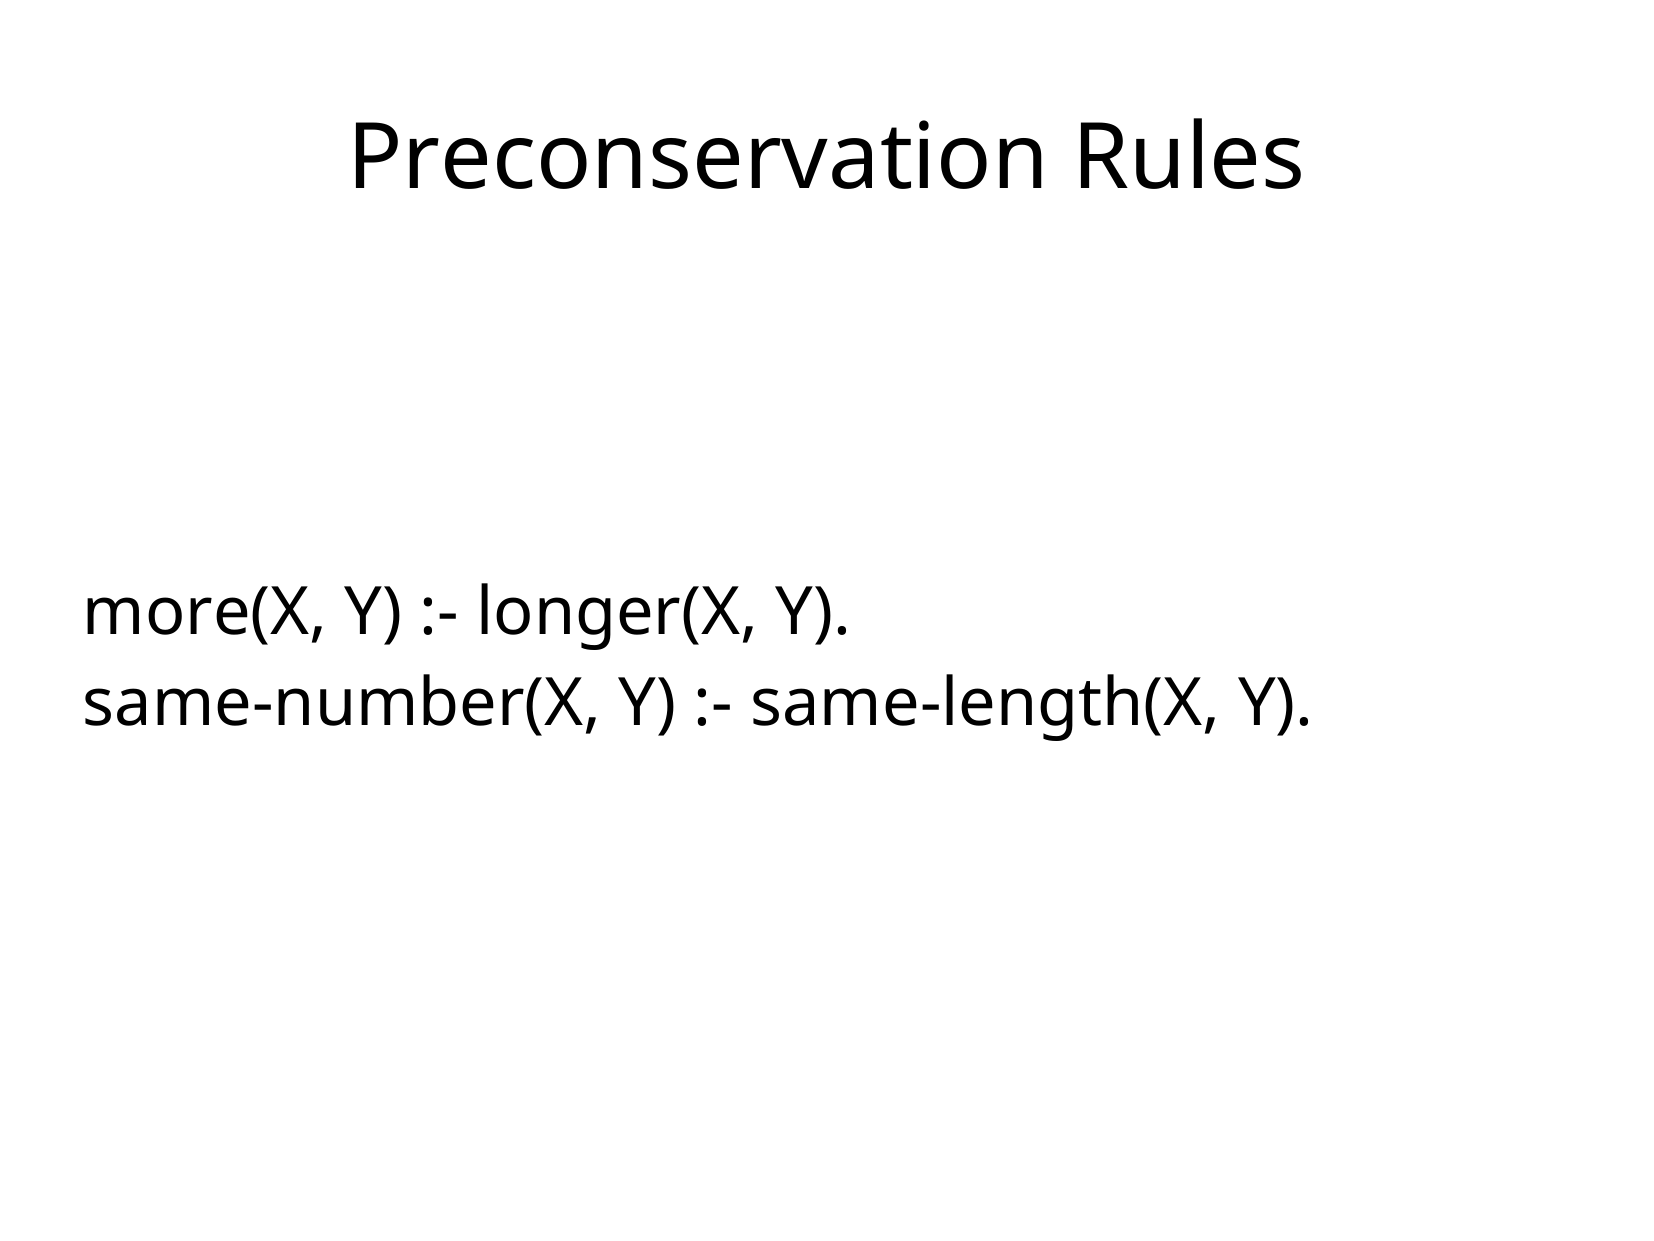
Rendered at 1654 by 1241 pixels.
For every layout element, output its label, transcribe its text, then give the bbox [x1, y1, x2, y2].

subtitle more(X, Y) :- longer(X, Y). same-number(X, Y) :- same-length(X, Y). [82, 290, 1571, 1109]
title Preconservation Rules [82, 49, 1571, 257]
